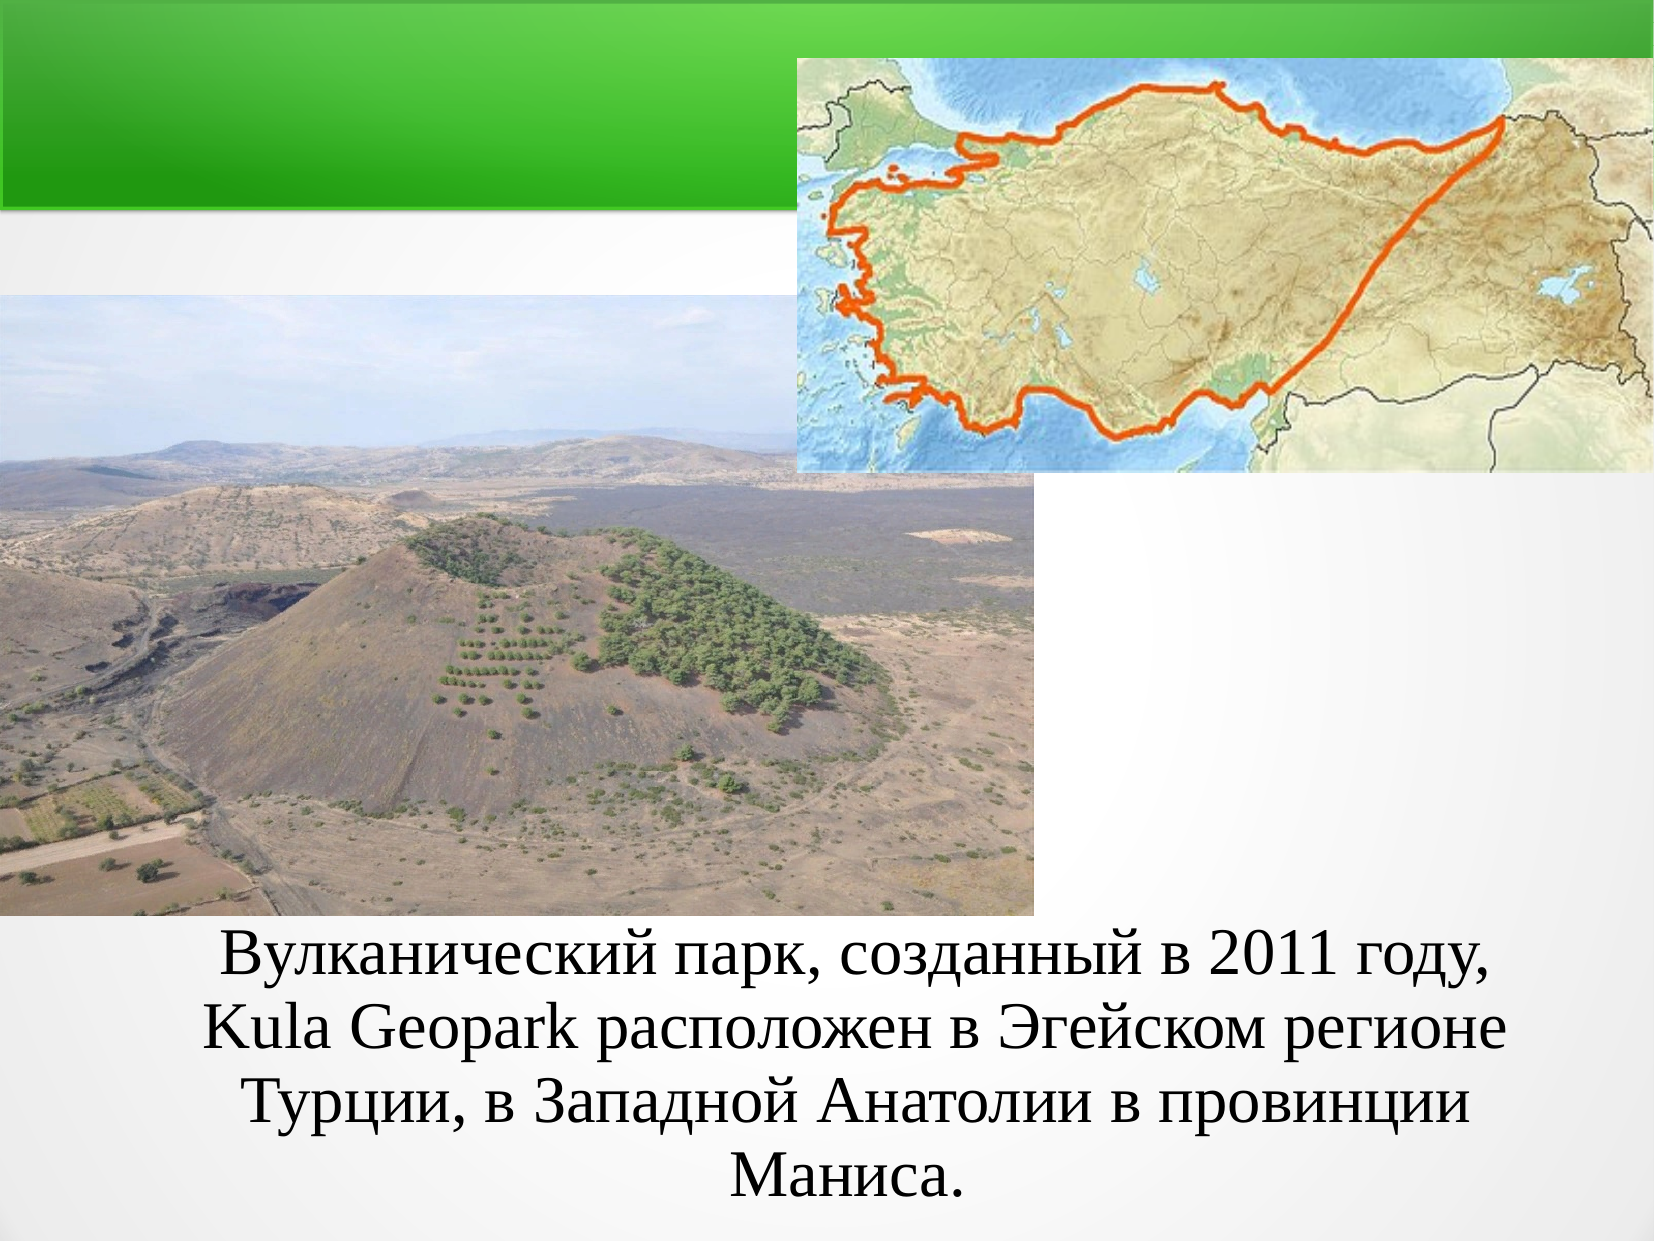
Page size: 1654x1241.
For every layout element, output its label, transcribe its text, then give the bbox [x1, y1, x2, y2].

picture [0, 58, 1654, 916]
subtitle Вулканический парк, созданный в 2011 году, Kula Geopark расположен в Эгейском регионе Турции, в Западной Анатолии в провинции Маниса. [147, 914, 1565, 1212]
